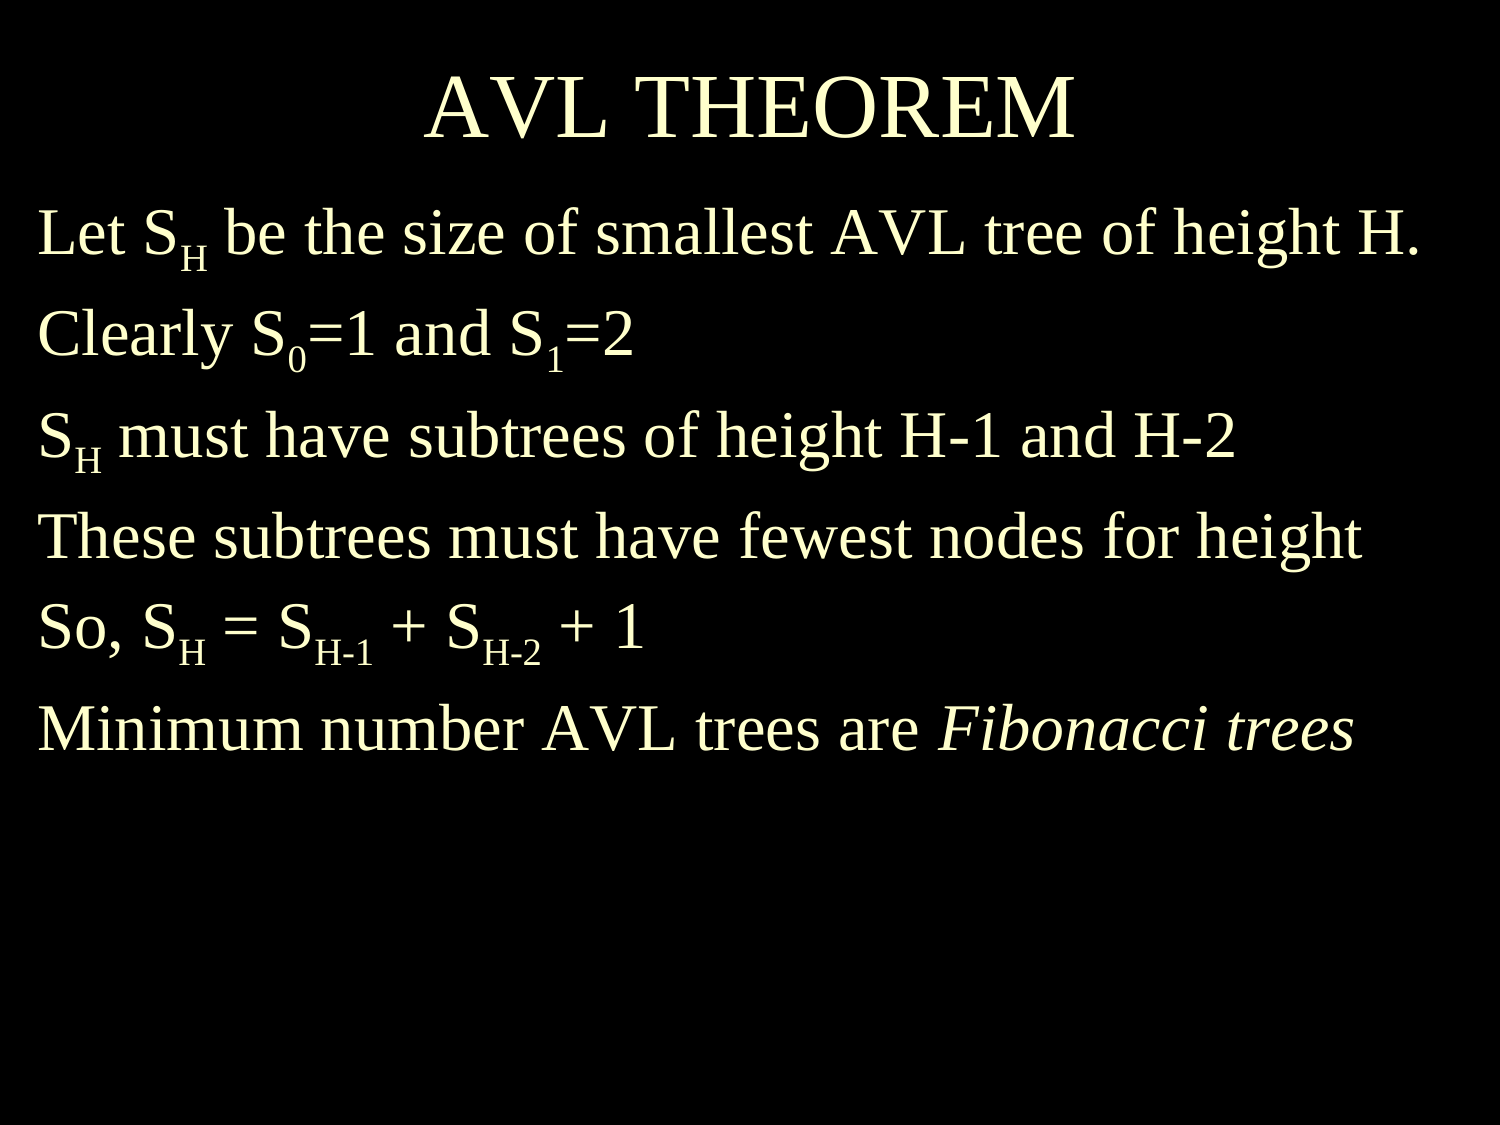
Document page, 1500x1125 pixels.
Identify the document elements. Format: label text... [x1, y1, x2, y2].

list Let SH be the size of smallest AVL tree of height H. Clearly S0=1 and S1=2 SH must have subtrees of height H-1 and H-2 These subtrees must have fewest nodes for height So, SH = SH-1 + SH-2 + 1 Minimum number AVL trees are Fibonacci trees [22, 187, 1482, 1026]
title AVL THEOREM [22, 47, 1480, 165]
